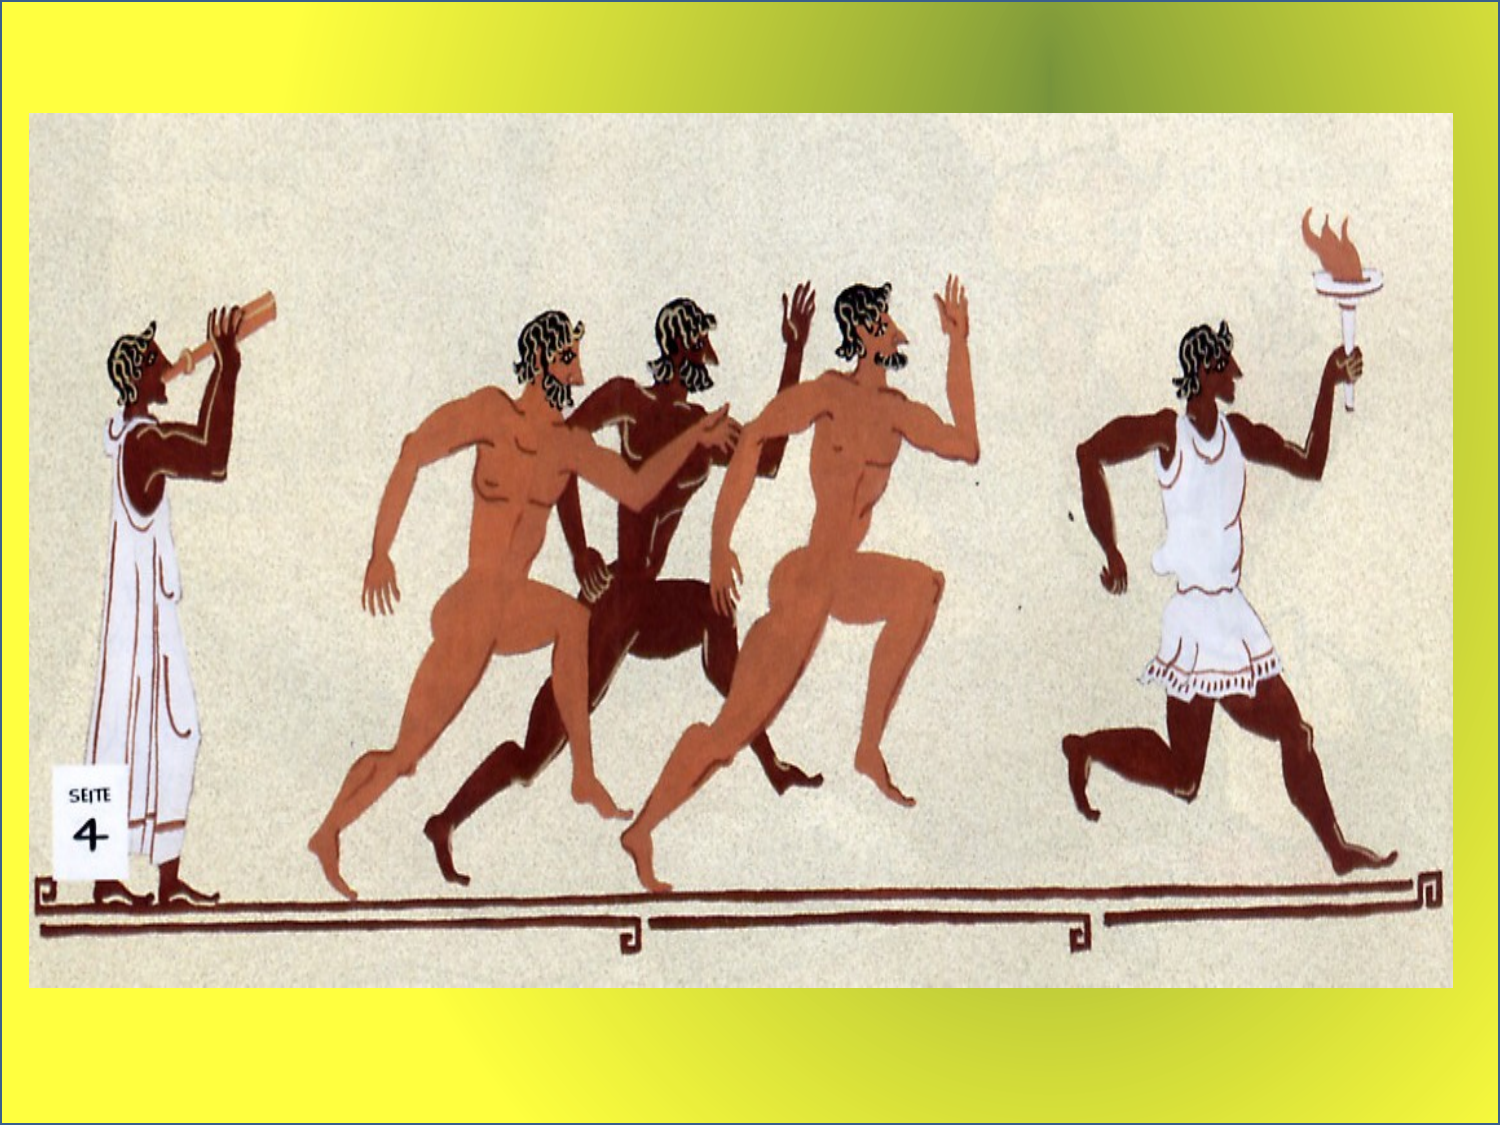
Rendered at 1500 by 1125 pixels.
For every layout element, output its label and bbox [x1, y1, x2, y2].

picture [29, 113, 1453, 988]
text_box [0, 0, 1500, 1125]
